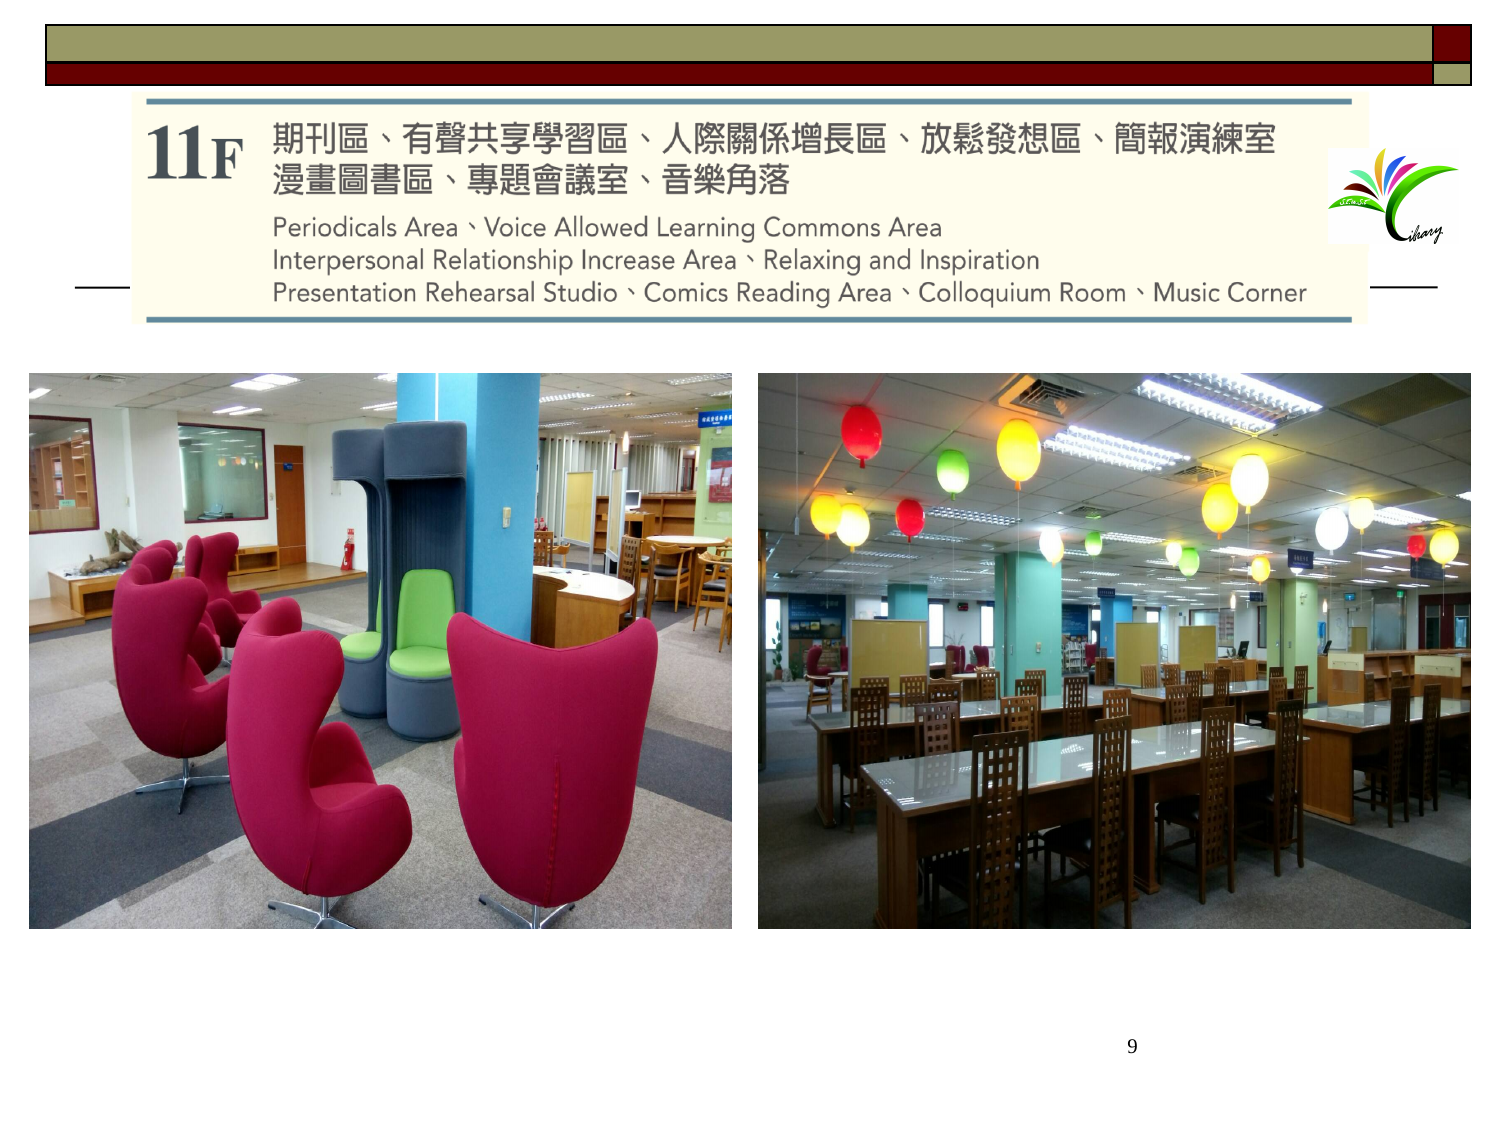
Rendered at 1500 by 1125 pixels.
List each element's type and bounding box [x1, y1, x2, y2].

picture [130, 90, 1459, 325]
picture [758, 373, 1471, 1074]
text_box [1112, 1025, 1426, 1101]
picture [29, 373, 732, 929]
